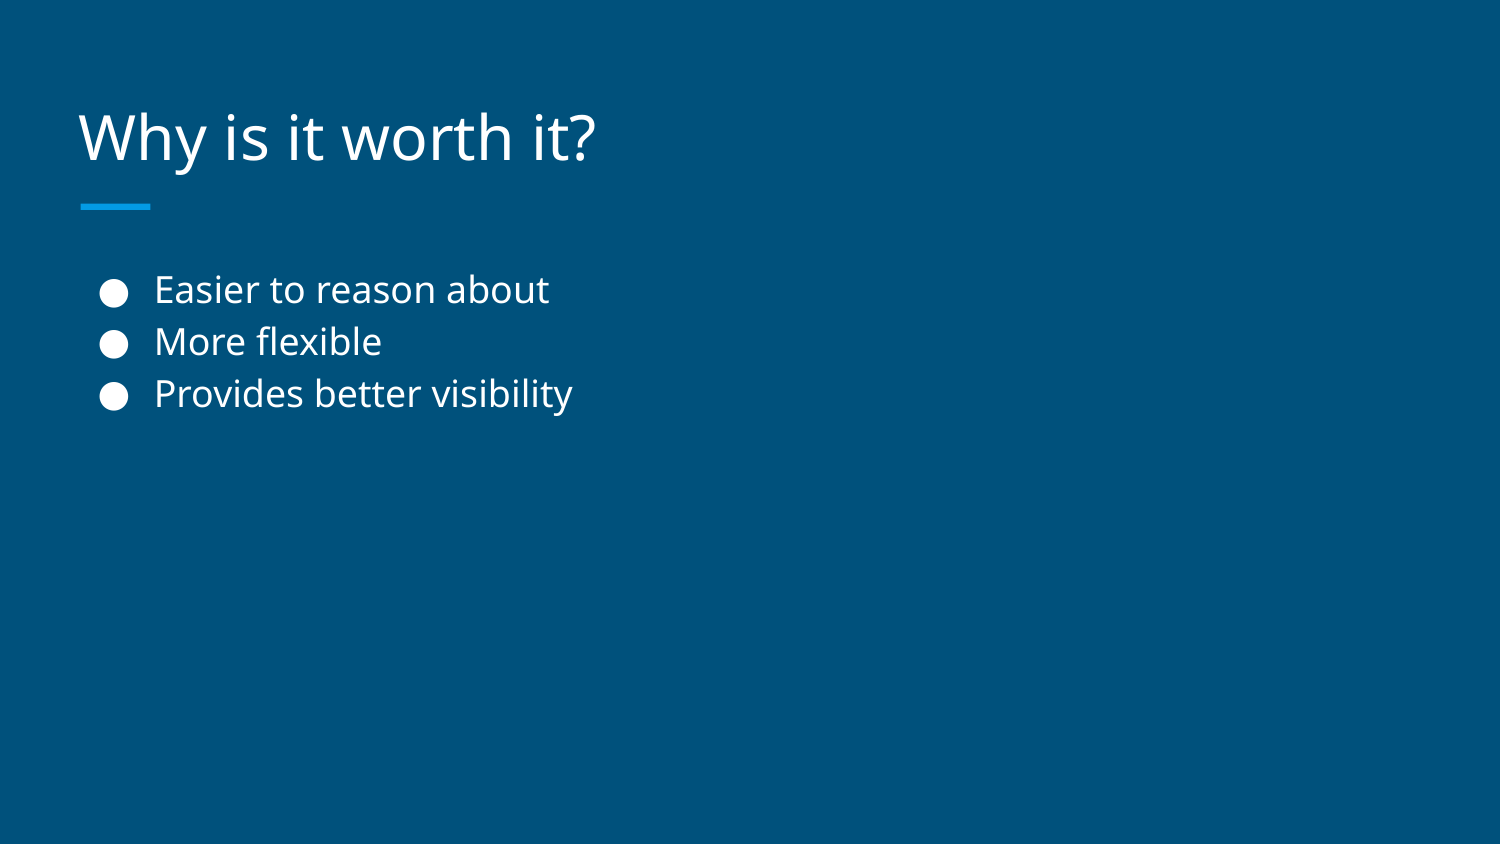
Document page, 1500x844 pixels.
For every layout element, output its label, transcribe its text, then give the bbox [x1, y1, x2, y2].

list Easier to reason about More flexible Provides better visibility [63, 244, 1437, 750]
title Why is it worth it? [63, 75, 1437, 188]
